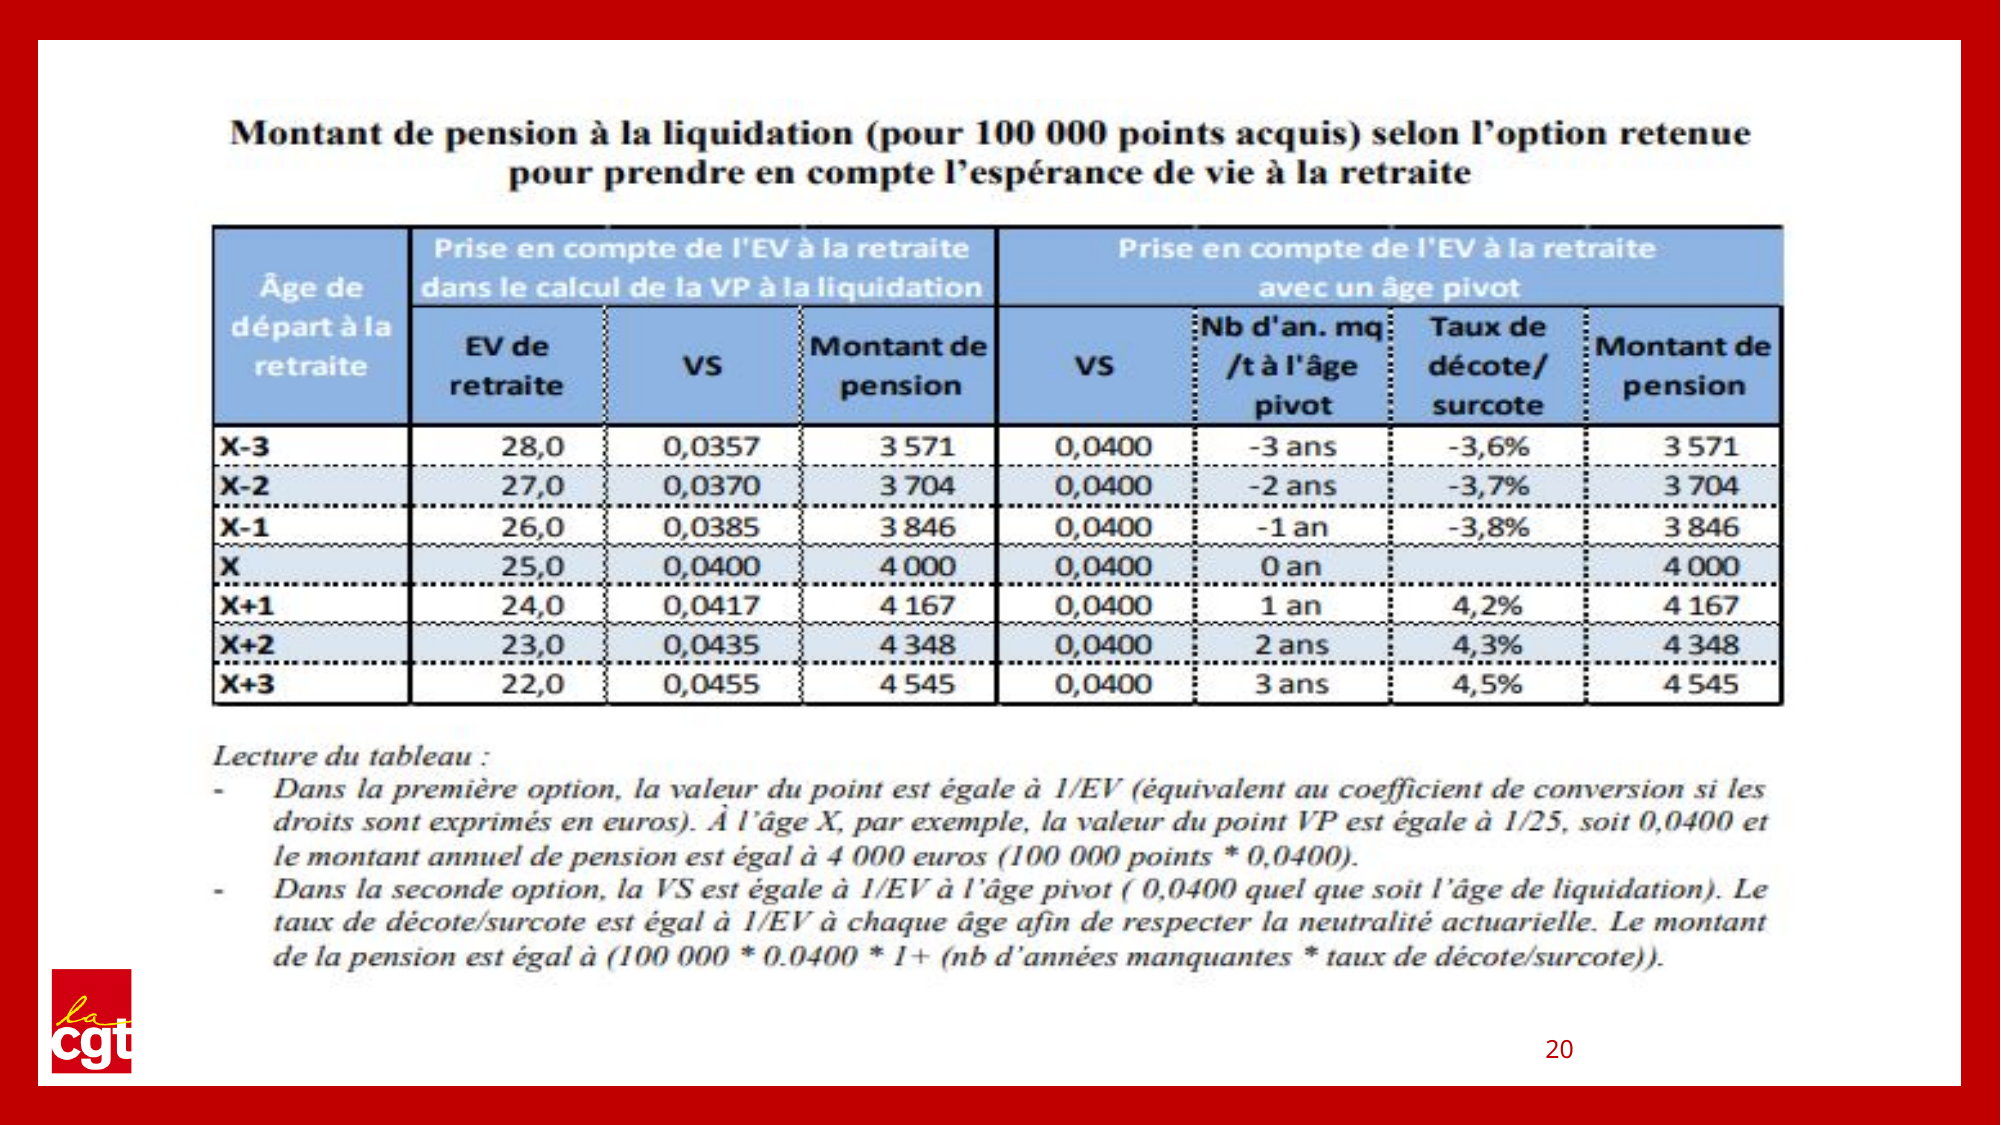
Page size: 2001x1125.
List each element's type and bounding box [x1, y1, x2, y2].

text_box [1530, 1020, 1811, 1081]
picture [187, 99, 1808, 988]
